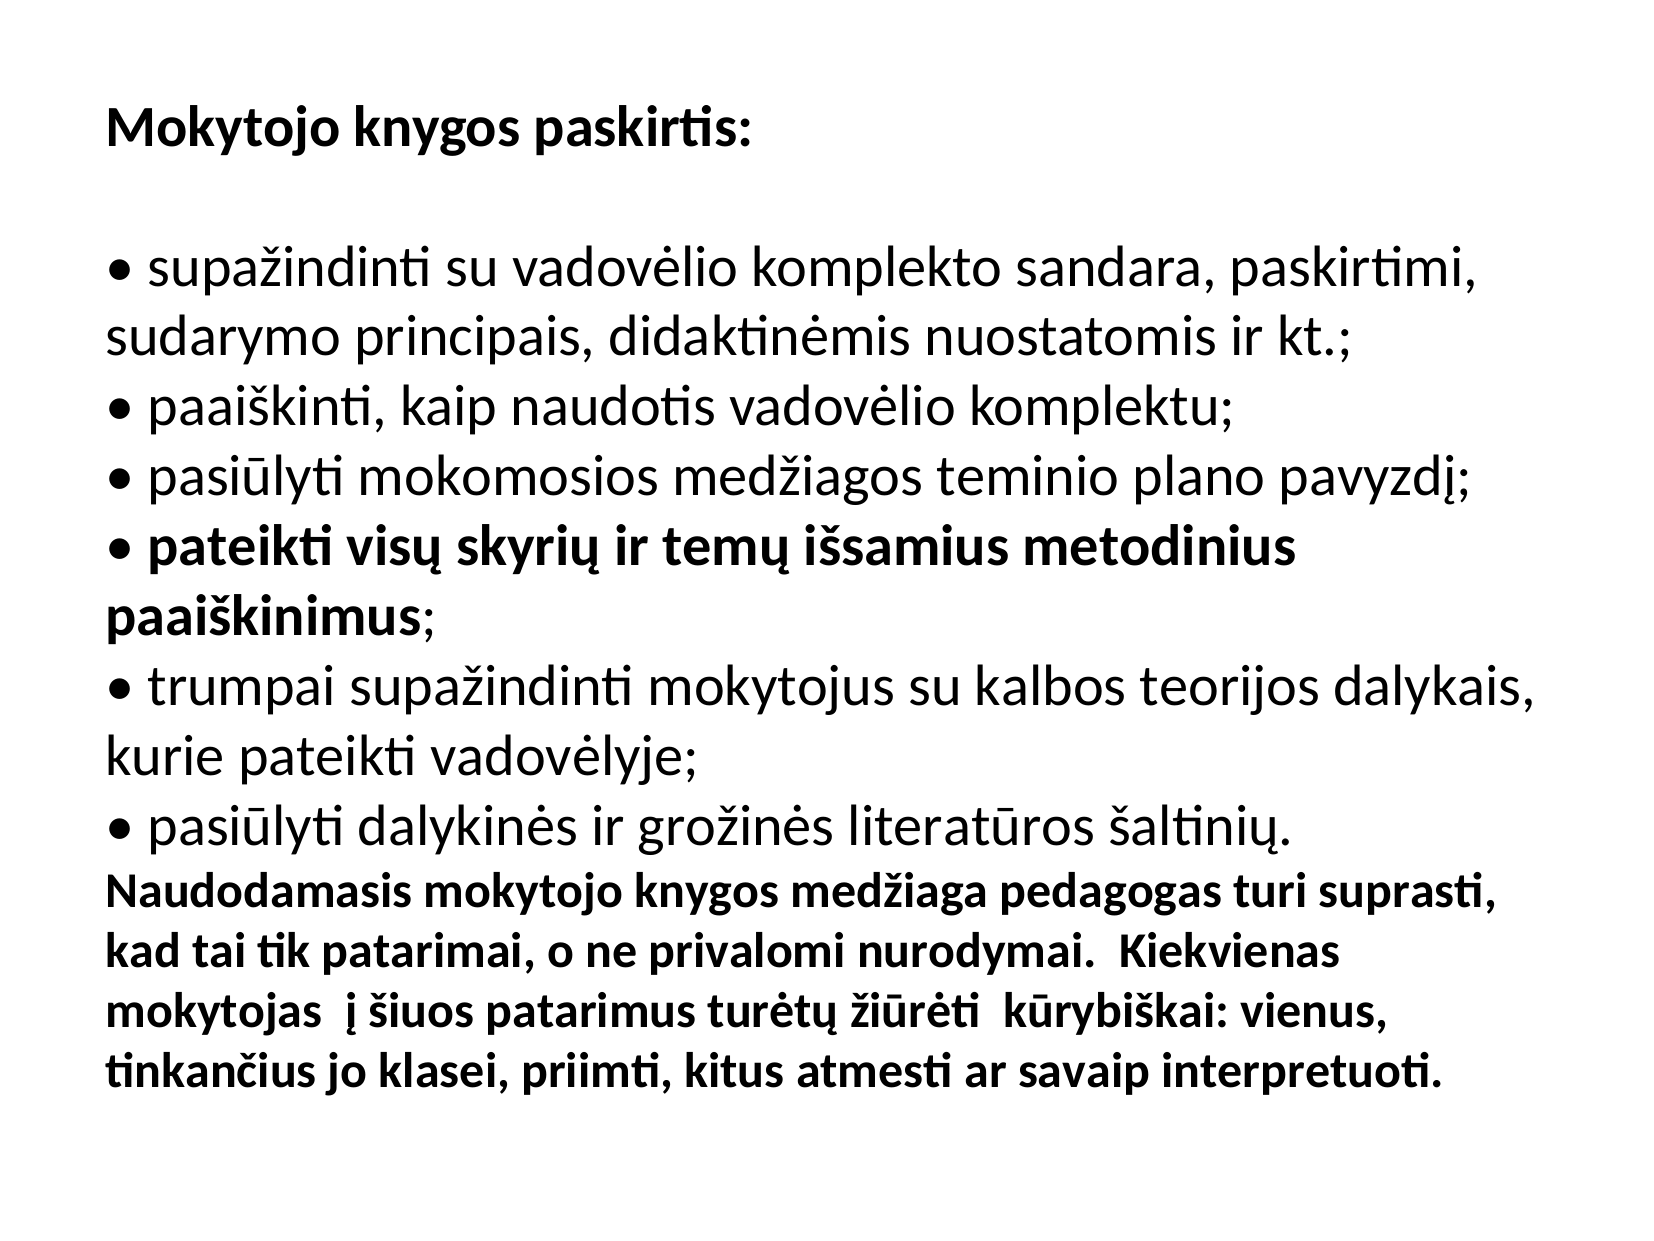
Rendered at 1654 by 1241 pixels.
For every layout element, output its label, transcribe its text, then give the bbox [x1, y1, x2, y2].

text_box Mokytojo knygos paskirtis: • supažindinti su vadovėlio komplekto sandara, paskirtimi, sudarymo principais, didaktinėmis nuostatomis ir kt.; • paaiškinti, kaip naudotis vadovėlio komplektu; • pasiūlyti mokomosios medžiagos teminio plano pavyzdį; • pateikti visų skyrių ir temų išsamius metodinius paaiškinimus; • trumpai supažindinti mokytojus su kalbos teorijos dalykais, kurie pateikti vadovėlyje; • pasiūlyti dalykinės ir grožinės literatūros šaltinių. Naudodamasis mokytojo knygos medžiaga pedagogas turi suprasti, kad tai tik patarimai, o ne privalomi nurodymai. Kiekvienas mokytojas į šiuos patarimus turėtų žiūrėti kūrybiškai: vienus, tinkančius jo klasei, priimti, kitus atmesti ar savaip interpretuoti. [90, 80, 1564, 1241]
